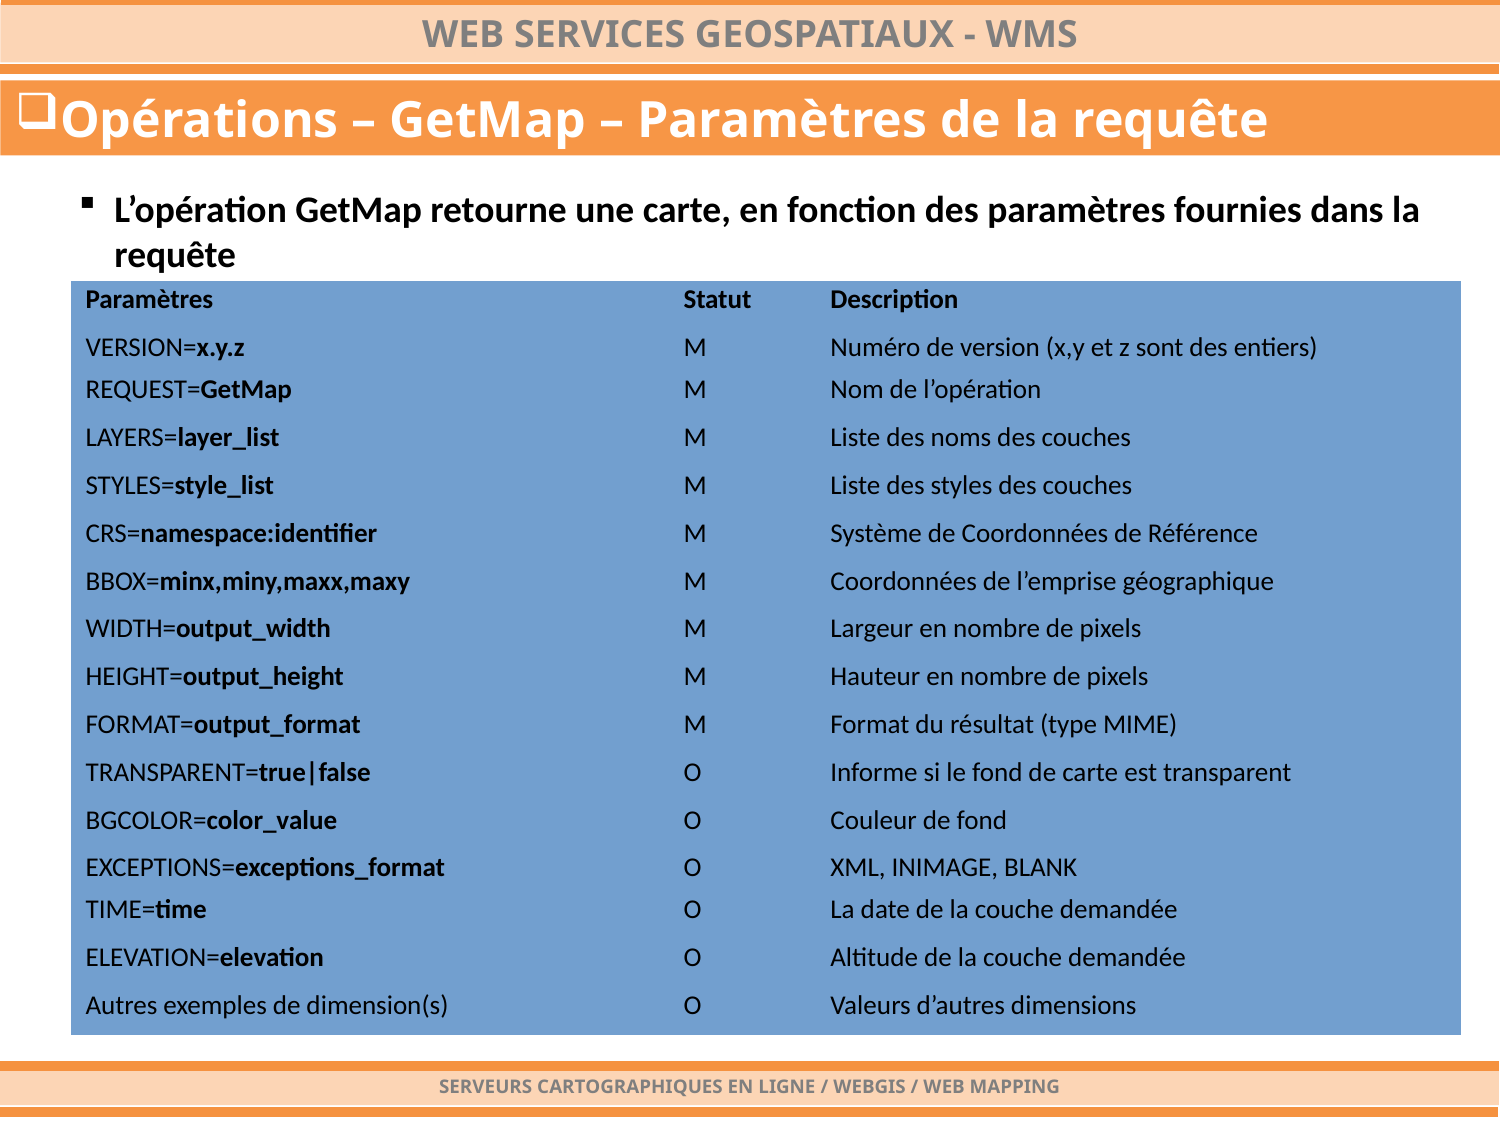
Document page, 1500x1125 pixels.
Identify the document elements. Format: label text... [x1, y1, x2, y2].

table_cell O [669, 939, 816, 987]
table_cell Format du résultat (type MIME) [816, 706, 1461, 754]
table_cell Liste des styles des couches [816, 467, 1461, 514]
table_cell HEIGHT=output_height [71, 658, 669, 706]
table_cell XML, INIMAGE, BLANK [816, 849, 1461, 891]
table_cell Autres exemples de dimension(s) [71, 987, 669, 1035]
table_cell STYLES=style_list [71, 467, 669, 514]
table_cell BBOX=minx,miny,maxx,maxy [71, 562, 669, 610]
table_cell O [669, 754, 816, 801]
table_cell M [669, 419, 816, 467]
table_cell EXCEPTIONS=exceptions_format [71, 849, 669, 891]
table_cell Altitude de la couche demandée [816, 939, 1461, 987]
text_box L’opération GetMap retourne une carte, en fonction des paramètres fournies dans la requête [64, 177, 1447, 283]
table_cell M [669, 371, 816, 419]
table_cell M [669, 329, 816, 371]
table_cell La date de la couche demandée [816, 891, 1461, 939]
table_cell M [669, 562, 816, 610]
table_cell M [669, 514, 816, 562]
text_box WEB SERVICES GEOSPATIAUX - WMS [0, 2, 1500, 63]
table_cell M [669, 706, 816, 754]
table_cell VERSION=x.y.z [71, 329, 669, 371]
table_cell O [669, 891, 816, 939]
table_header Paramètres [71, 281, 669, 329]
table_cell O [669, 801, 816, 849]
table_cell Couleur de fond [816, 801, 1461, 849]
table_cell LAYERS=layer_list [71, 419, 669, 467]
text_box Opérations – GetMap – Paramètres de la requête [0, 80, 1500, 156]
table_cell Informe si le fond de carte est transparent [816, 754, 1461, 801]
table_cell BGCOLOR=color_value [71, 801, 669, 849]
table_cell Liste des noms des couches [816, 419, 1461, 467]
table_cell Coordonnées de l’emprise géographique [816, 562, 1461, 610]
table_cell Numéro de version (x,y et z sont des entiers) [816, 329, 1461, 371]
table_cell O [669, 849, 816, 891]
table_cell FORMAT=output_format [71, 706, 669, 754]
table_cell Largeur en nombre de pixels [816, 610, 1461, 658]
table_cell TRANSPARENT=true|false [71, 754, 669, 801]
table_cell M [669, 658, 816, 706]
table_cell Système de Coordonnées de Référence [816, 514, 1461, 562]
table_cell CRS=namespace:identifier [71, 514, 669, 562]
table_header Description [816, 281, 1461, 329]
table_cell WIDTH=output_width [71, 610, 669, 658]
table_cell Hauteur en nombre de pixels [816, 658, 1461, 706]
table_header Statut [669, 281, 816, 329]
table_cell Nom de l’opération [816, 371, 1461, 419]
table_cell M [669, 610, 816, 658]
table_cell Valeurs d’autres dimensions [816, 987, 1461, 1035]
table_cell M [669, 467, 816, 514]
text_box SERVEURS CARTOGRAPHIQUES EN LIGNE / WEBGIS / WEB MAPPING [0, 1071, 1499, 1106]
table_cell REQUEST=GetMap [71, 371, 669, 419]
table_cell TIME=time [71, 891, 669, 939]
table_cell O [669, 987, 816, 1035]
table_cell ELEVATION=elevation [71, 939, 669, 987]
